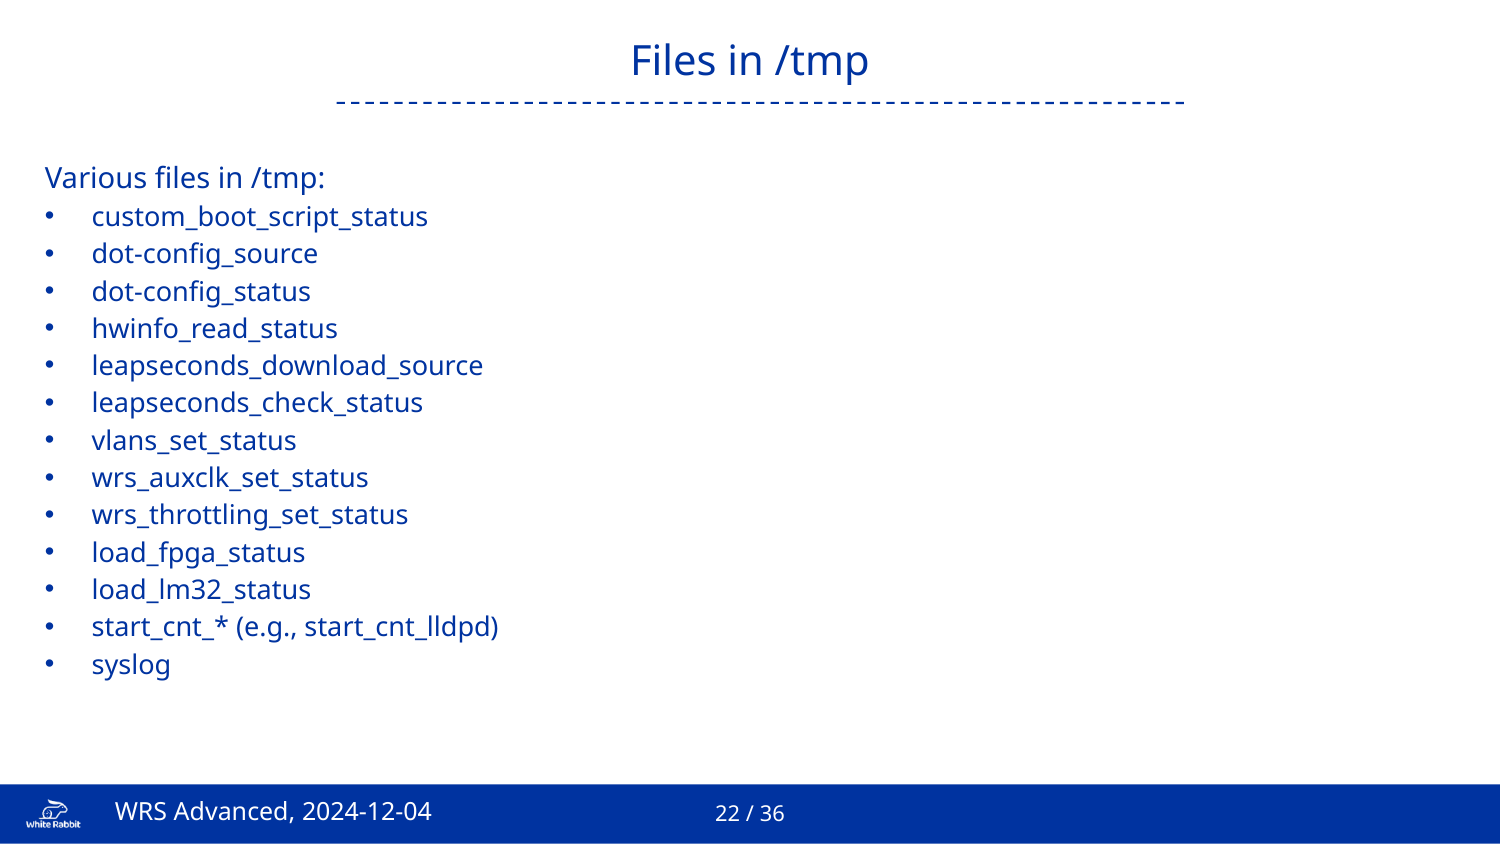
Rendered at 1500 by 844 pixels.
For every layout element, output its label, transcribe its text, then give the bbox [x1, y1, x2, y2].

slide_number <number> / 36 [0, 791, 1500, 837]
title Files in /tmp [0, 0, 1500, 117]
text_box Various files in /tmp: custom_boot_script_status dot-config_source dot-config_status hwinfo_read_status leapseconds_download_source leapseconds_check_status vlans_set_status wrs_auxclk_set_status wrs_throttling_set_status load_fpga_status load_lm32_status start_cnt_* (e.g., start_cnt_lldpd) syslog [29, 146, 988, 687]
